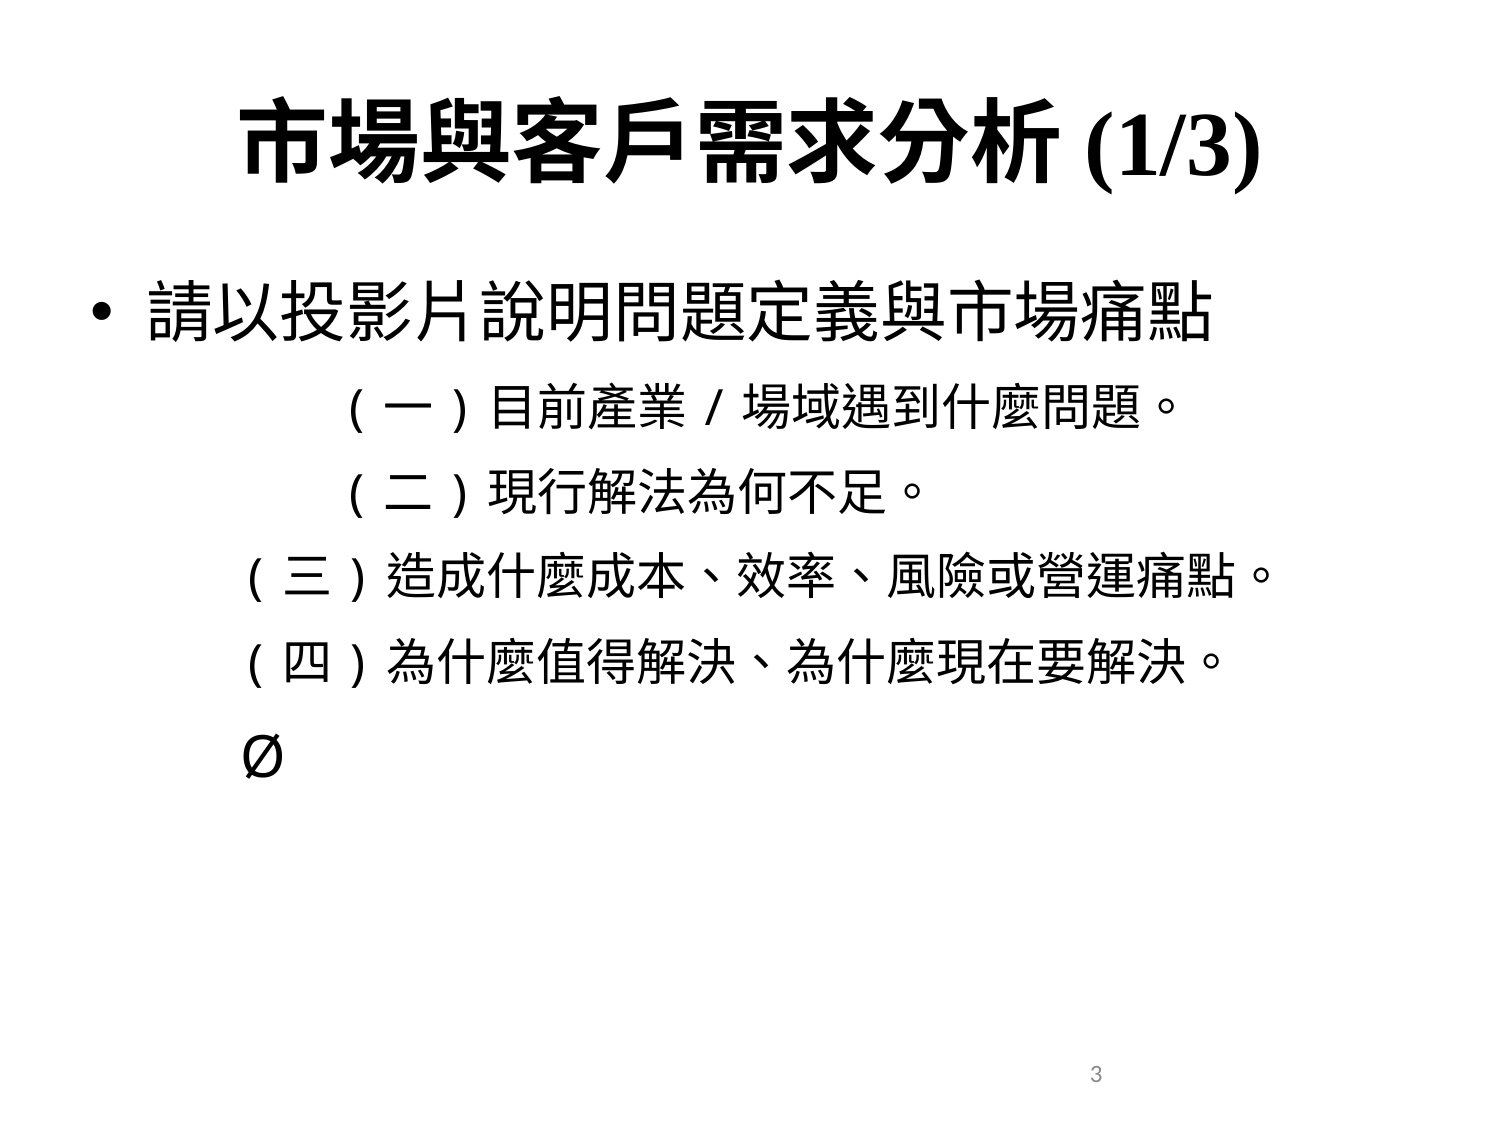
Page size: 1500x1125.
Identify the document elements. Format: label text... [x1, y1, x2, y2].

title 市場與客戶需求分析(1/3) [75, 45, 1426, 233]
text_box 3 [1074, 1042, 1426, 1103]
list 請以投影片說明問題定義與市場痛點 (一)目前產業/場域遇到什麼問題。 (二)現行解法為何不足。 (三)造成什麼成本、效率、風險或營運痛點。 (四)為什麼值得解決、為什麼現在要解決。 [75, 233, 1426, 1085]
